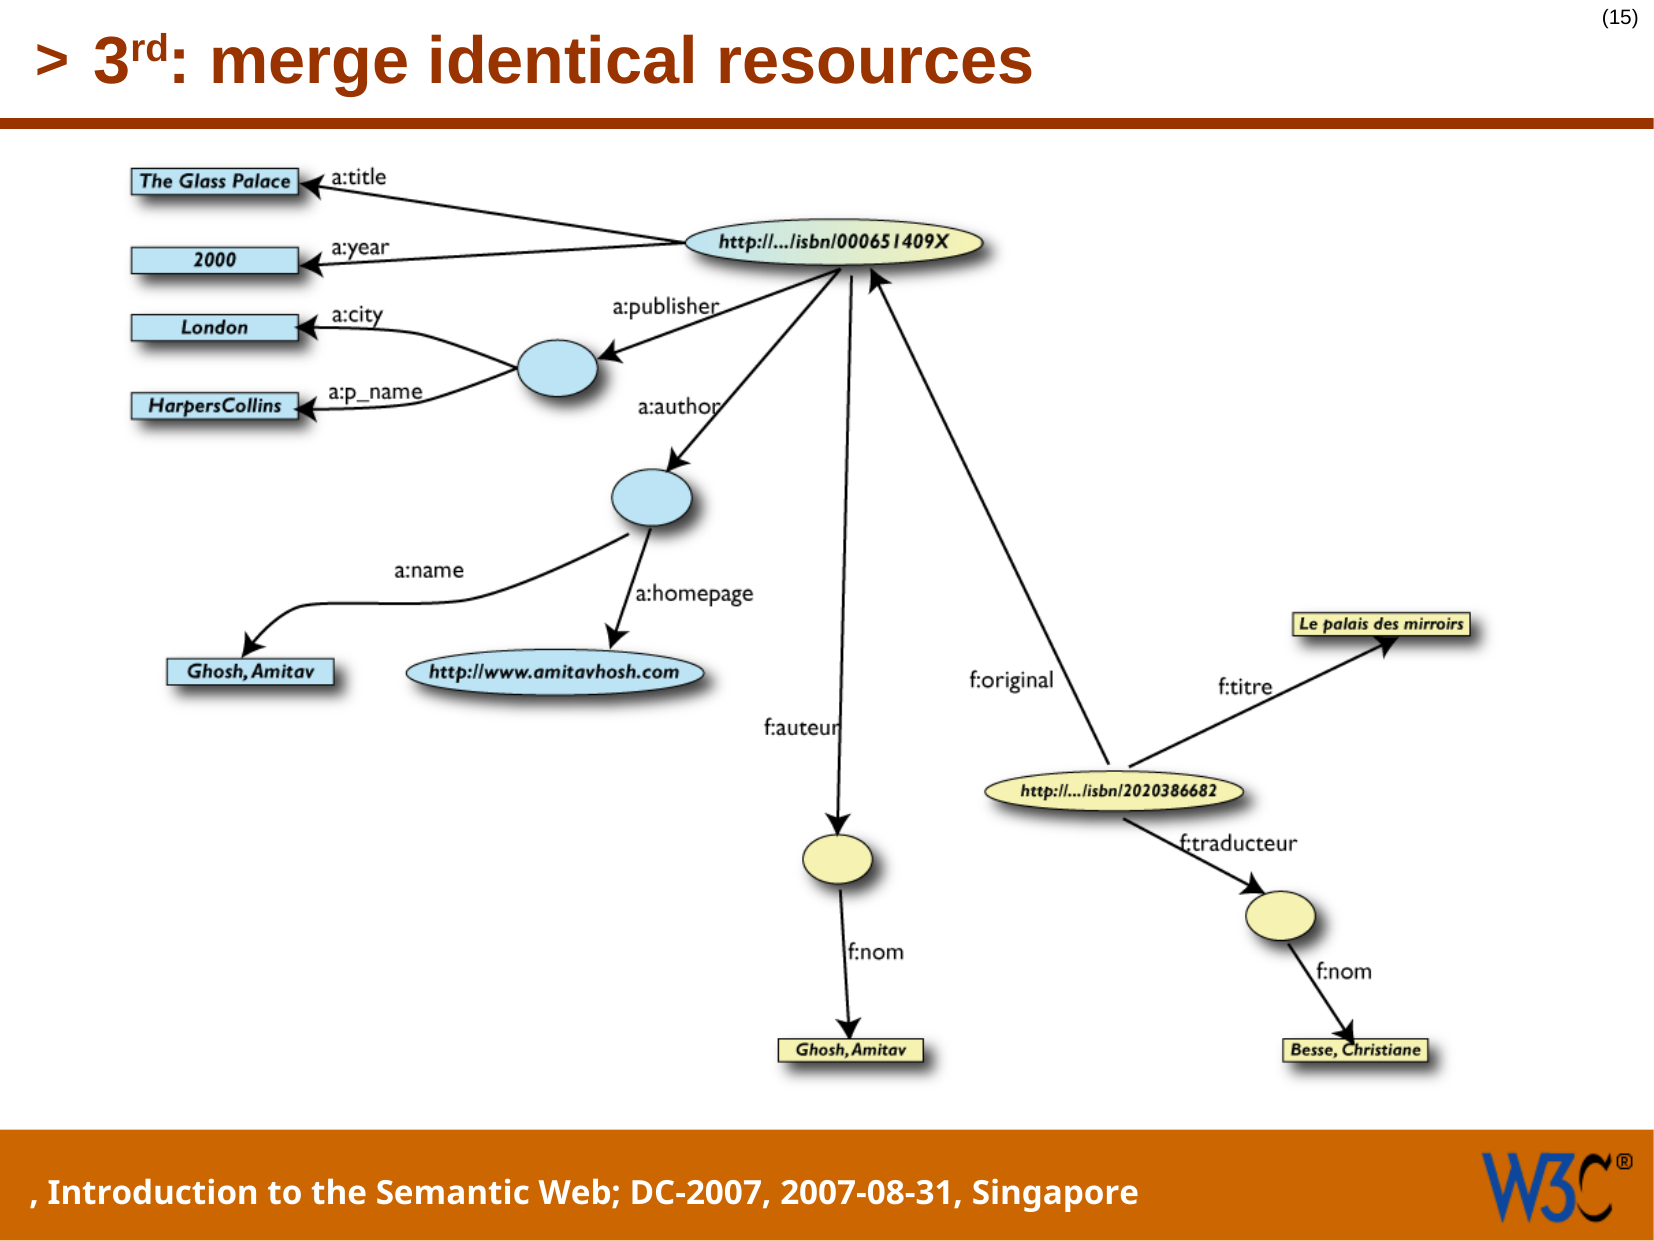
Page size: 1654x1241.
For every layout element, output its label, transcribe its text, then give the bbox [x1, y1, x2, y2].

title 3rd: merge identical resources [93, 7, 1493, 111]
picture [1477, 1149, 1639, 1228]
picture [119, 157, 1501, 1093]
